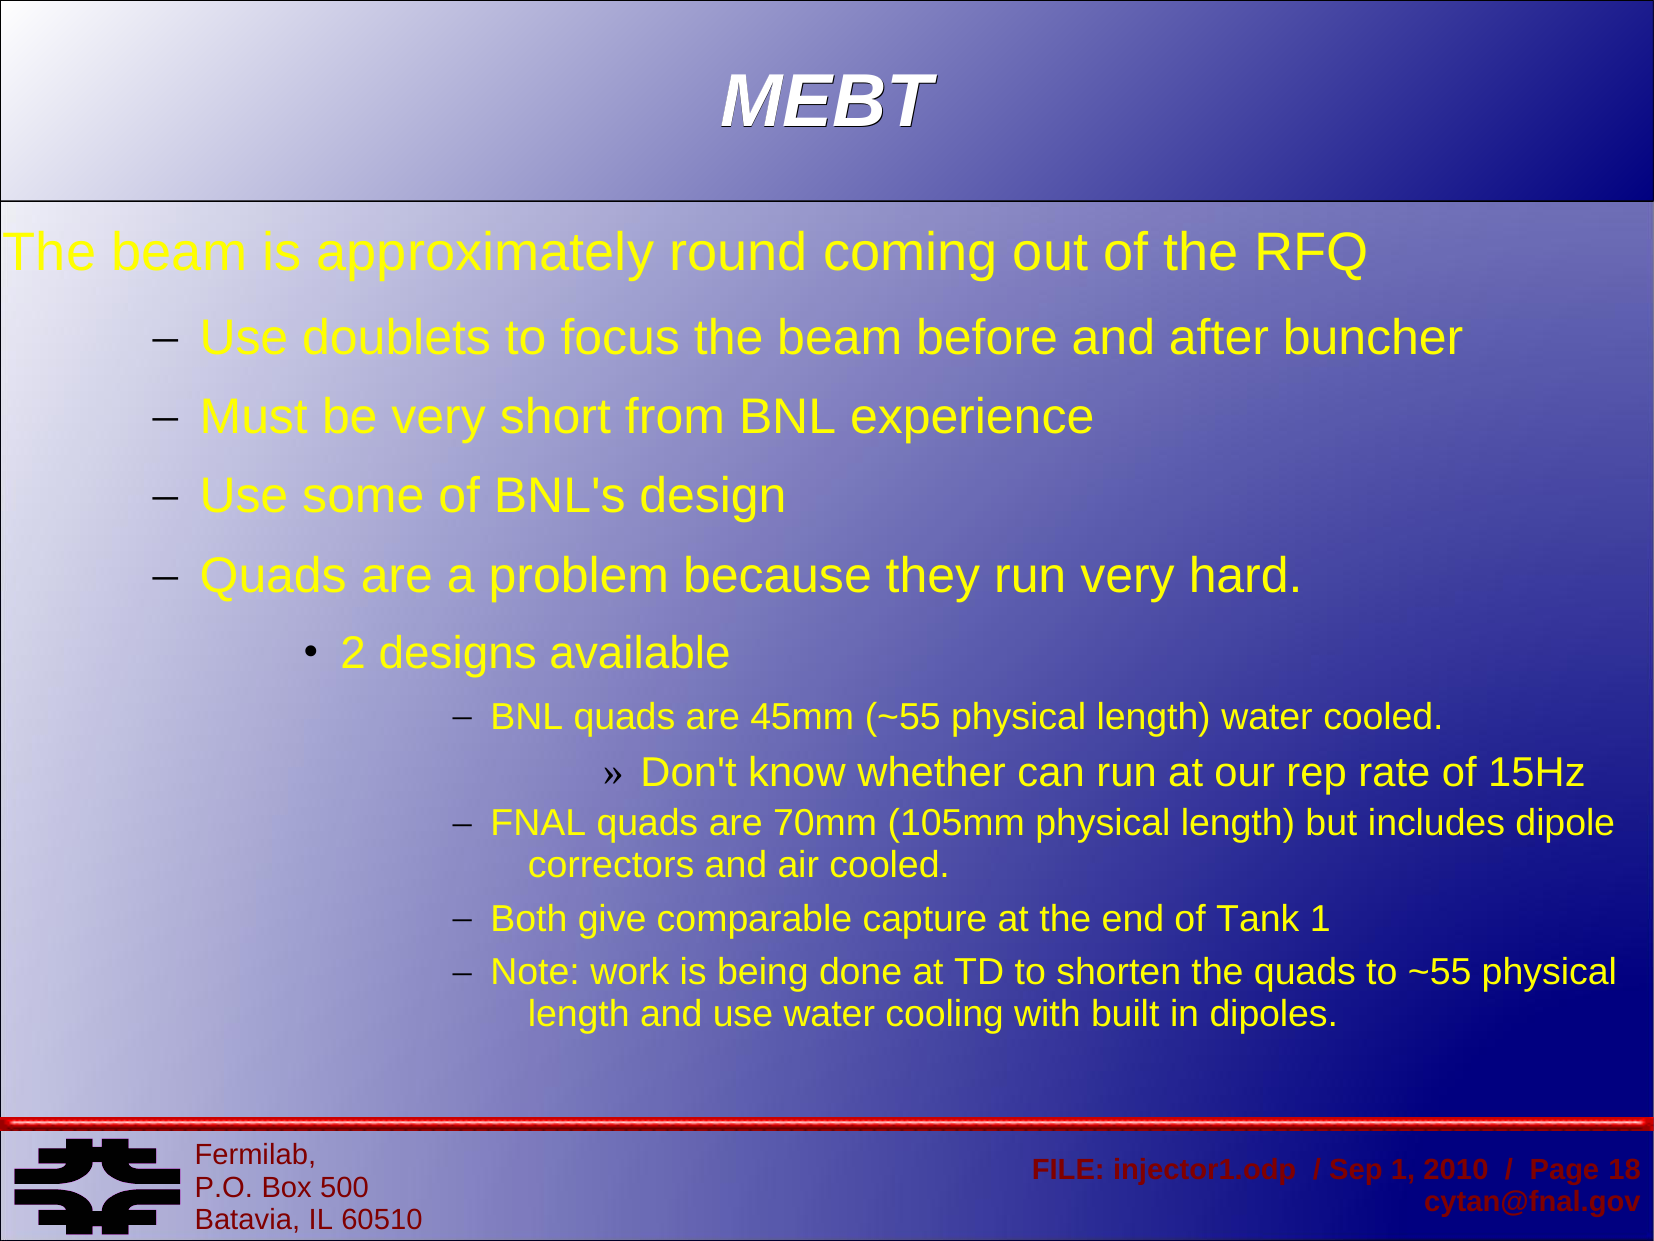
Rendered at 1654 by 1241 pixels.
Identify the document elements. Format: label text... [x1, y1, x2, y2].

picture [0, 204, 1654, 1241]
title MEBT [0, 0, 1654, 204]
list The beam is approximately round coming out of the RFQ Use doublets to focus the beam before and after buncher Must be very short from BNL experience Use some of BNL's design Quads are a problem because they run very hard. 2 designs available BNL quads are 45mm (~55 physical length) water cooled. Don't know whether can run at our rep rate of 15Hz FNAL quads are 70mm (105mm physical length) but includes dipole correctors and air cooled. Both give comparable capture at the end of Tank 1 Note: work is being done at TD to shorten the quads to ~55 physical length and use water cooling with built in dipoles. [2, 217, 1642, 1108]
